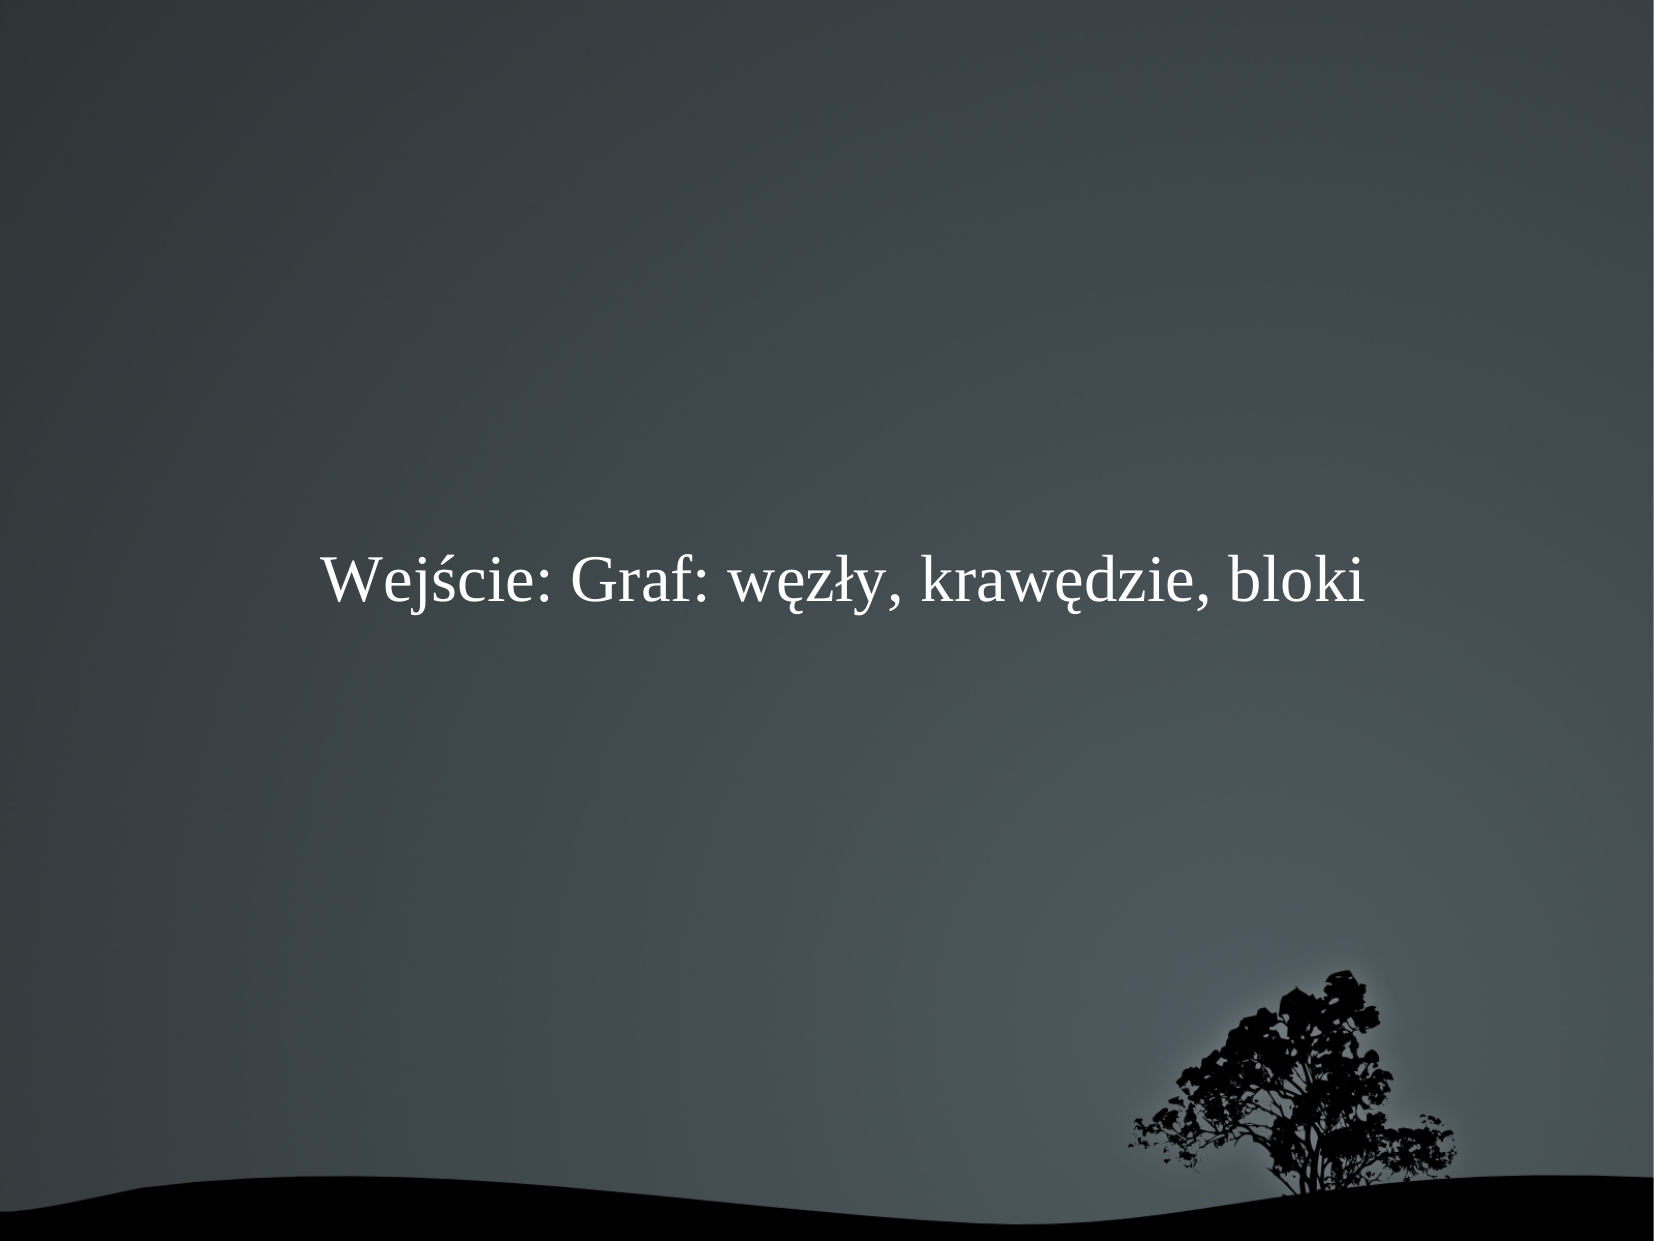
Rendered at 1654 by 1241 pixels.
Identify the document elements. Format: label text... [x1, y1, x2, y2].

picture [0, 0, 1654, 1241]
subtitle Wejście: Graf: węzły, krawędzie, bloki [82, 49, 1571, 1109]
